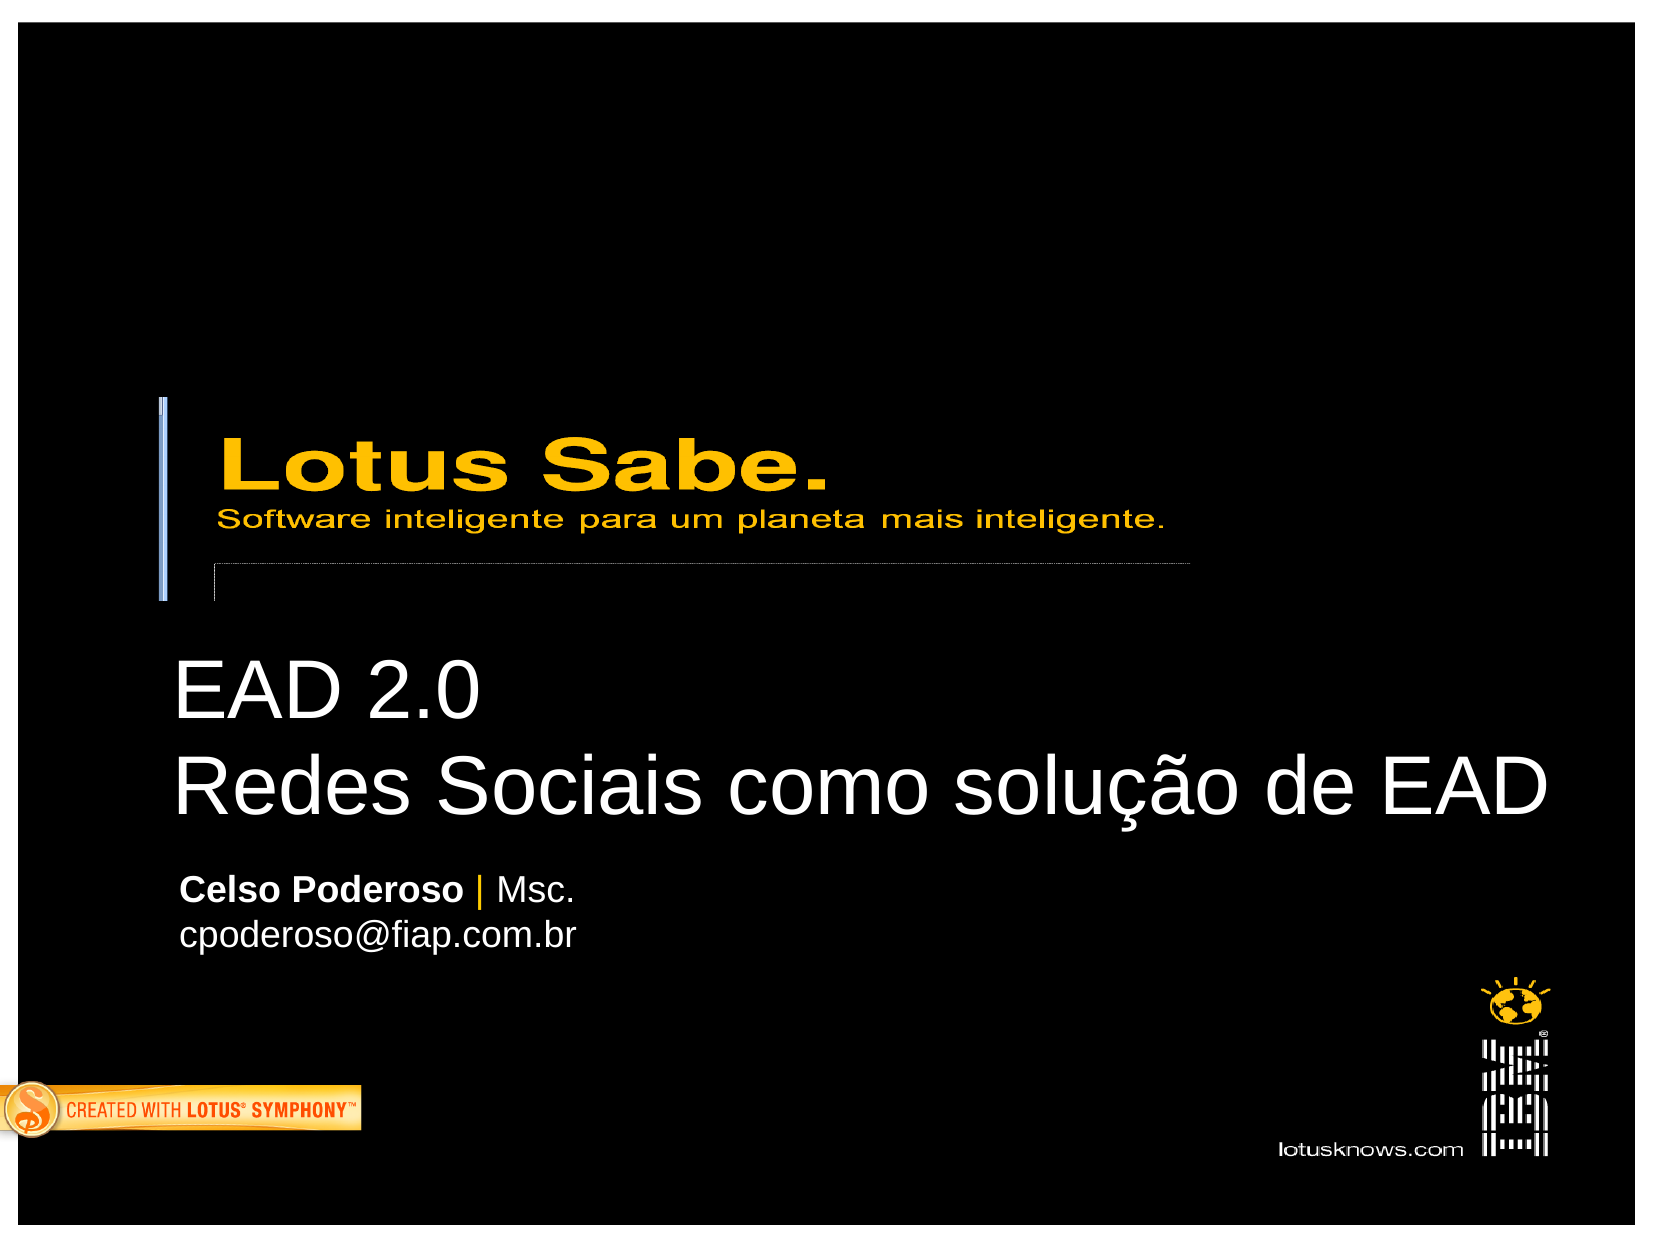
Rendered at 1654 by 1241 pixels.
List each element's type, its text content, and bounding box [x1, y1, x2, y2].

text_box Celso Poderoso | Msc. cpoderoso@fiap.com.br [179, 863, 1223, 956]
title EAD 2.0 Redes Sociais como solução de EAD [172, 622, 1599, 834]
picture [0, 830, 1620, 1215]
picture [158, 397, 1191, 601]
